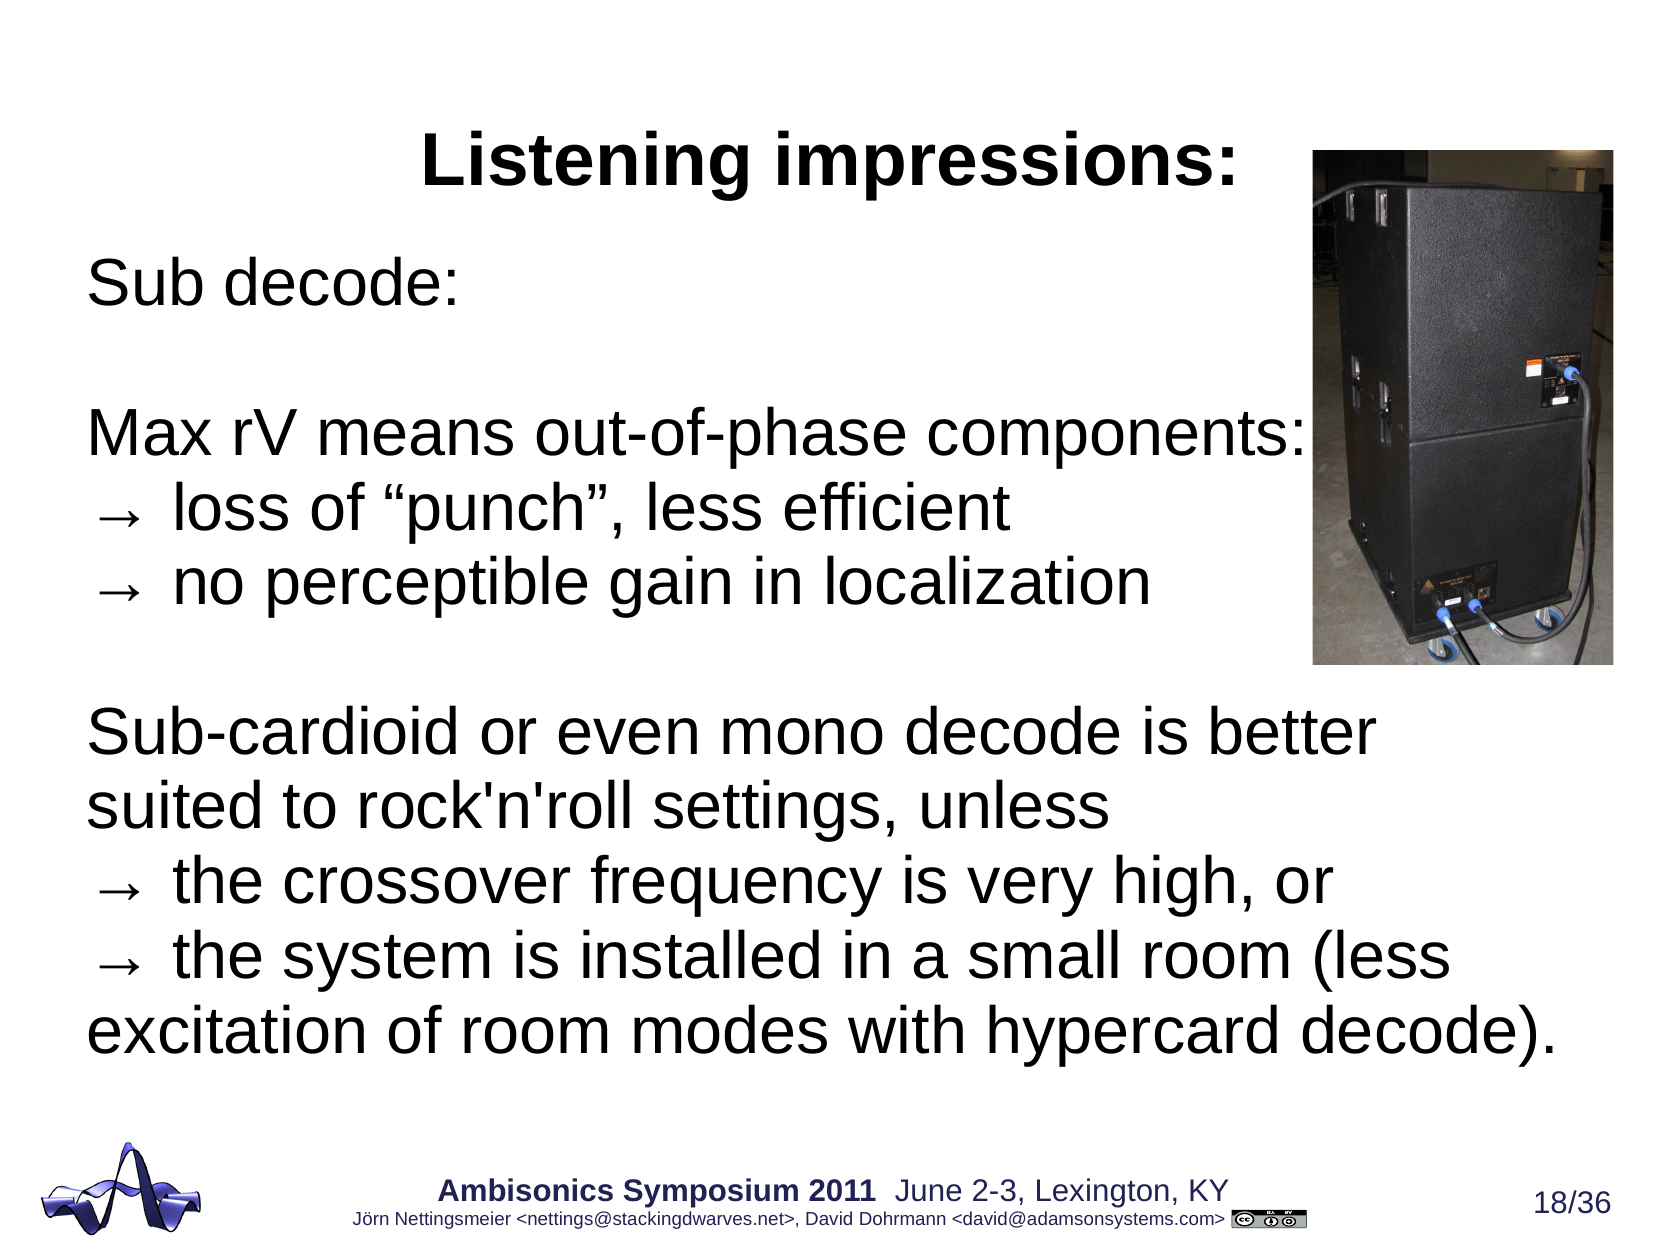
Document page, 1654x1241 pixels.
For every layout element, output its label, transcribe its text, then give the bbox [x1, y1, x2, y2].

title Listening impressions: [86, 55, 1576, 225]
subtitle Sub decode: Max rV means out-of-phase components: → loss of “punch”, less efficient → no perceptible gain in localization Sub-cardioid or even mono decode is better suited to rock'n'roll settings, unless → the crossover frequency is very high, or → the system is installed in a small room (less excitation of room modes with hypercard decode). [86, 225, 1576, 1163]
picture [1312, 150, 1614, 665]
picture [37, 1130, 208, 1241]
